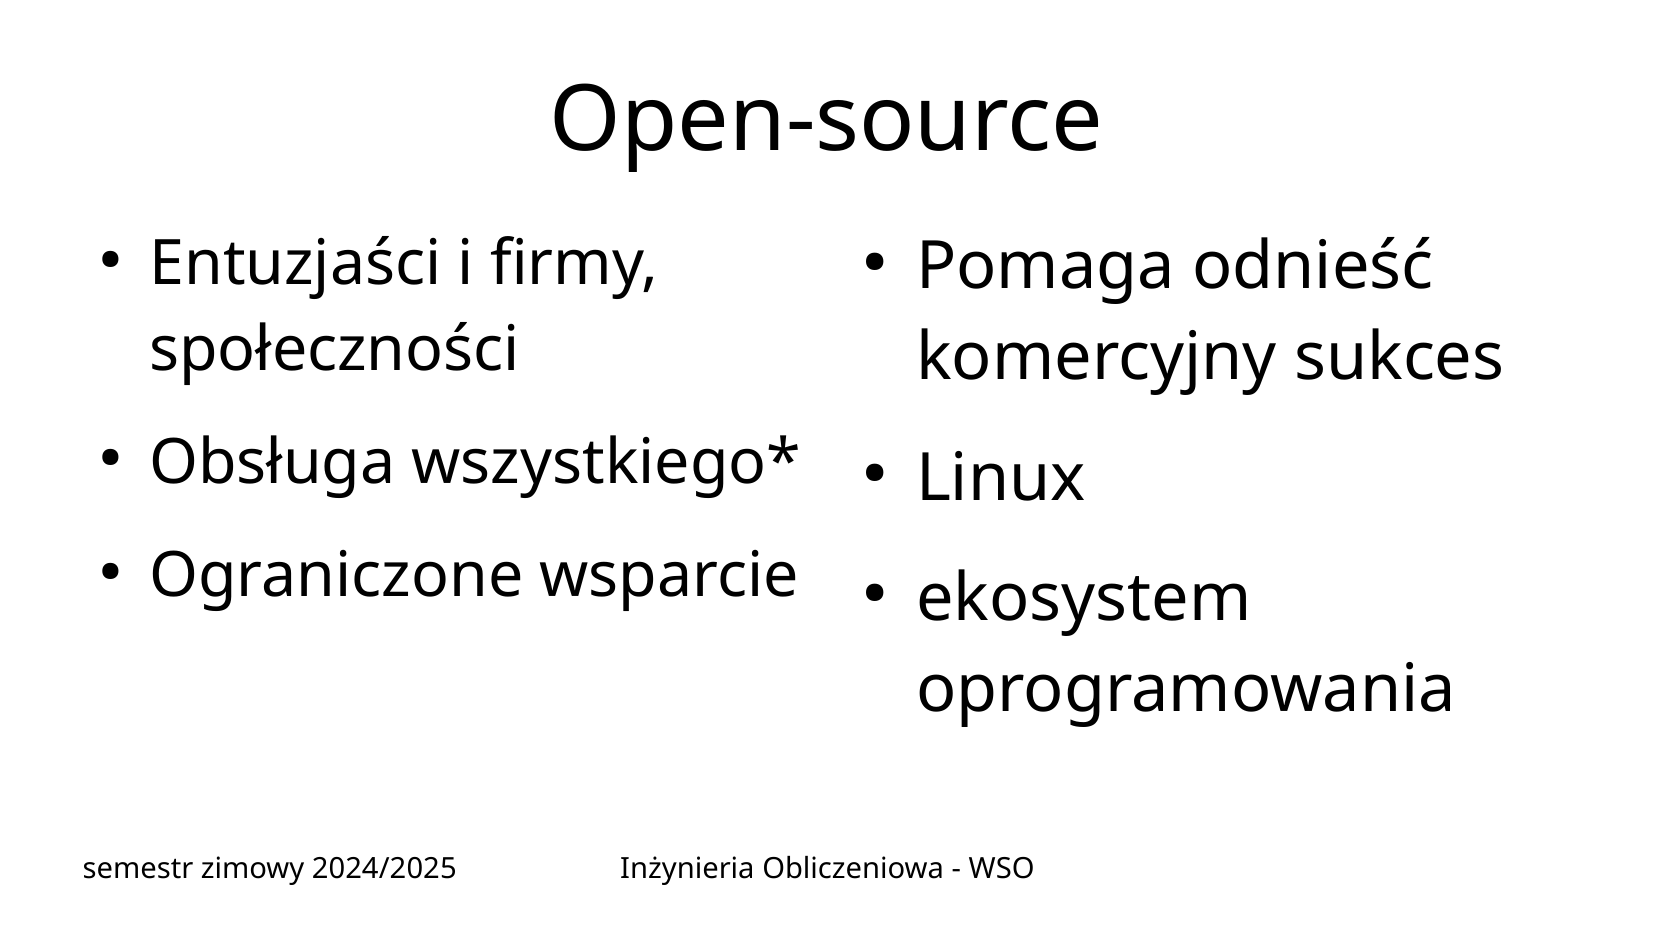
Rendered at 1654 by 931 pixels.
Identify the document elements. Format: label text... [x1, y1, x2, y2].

list Pomaga odnieść komercyjny sukces Linux ekosystem oprogramowania [845, 217, 1572, 758]
title Open-source [82, 37, 1571, 193]
list Entuzjaści i firmy, społeczności Obsługa wszystkiego* Ograniczone wsparcie [82, 217, 809, 758]
